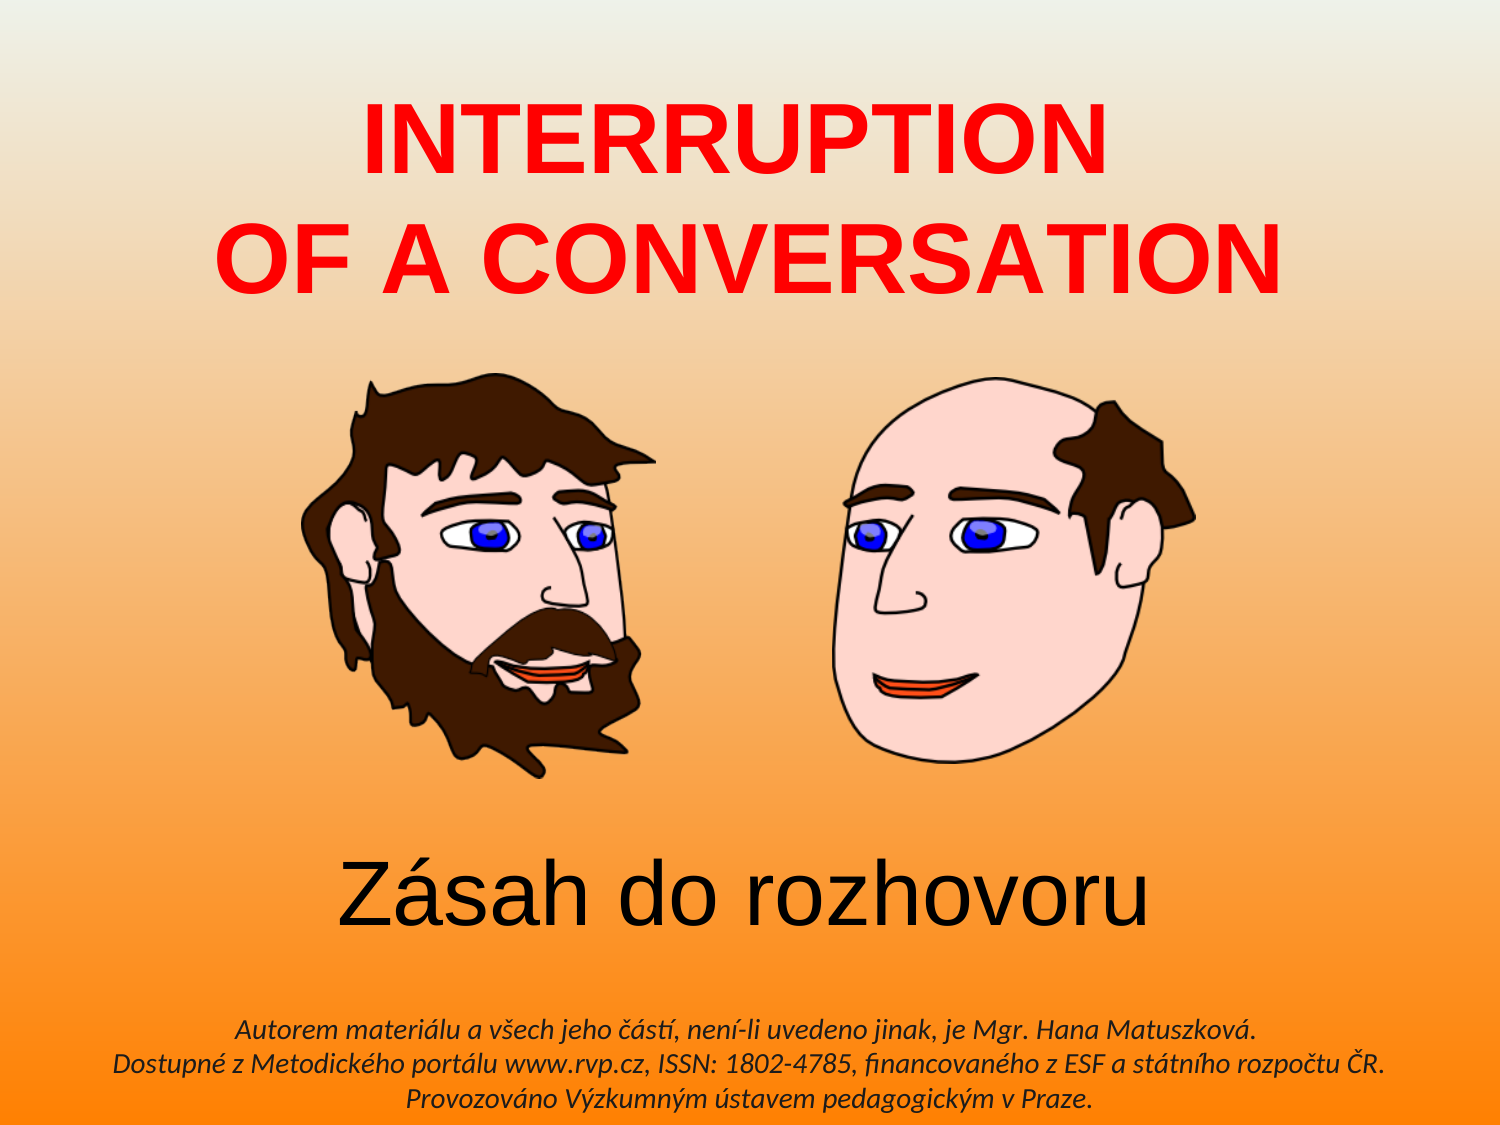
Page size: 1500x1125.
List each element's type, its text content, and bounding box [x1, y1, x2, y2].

picture [832, 377, 1196, 764]
text_box I wanted to say something. [1196, 751, 1500, 755]
text_box I wanted to say something. [0, 751, 301, 755]
text_box Zásah do rozhovoru [322, 826, 1169, 952]
picture [301, 373, 656, 779]
text_box INTERRUPTION OF A CONVERSATION [64, 66, 1436, 322]
text_box Autorem materiálu a všech jeho částí, není-li uvedeno jinak, je Mgr. Hana Matuszková. Dostupné z Metodického portálu www.rvp.cz, ISSN: 1802-4785, financovaného z ESF a státního rozpočtu ČR. Provozováno Výzkumným ústavem pedagogickým v Praze. [53, 1011, 1447, 1114]
text_box I wanted to say something. [656, 751, 832, 755]
